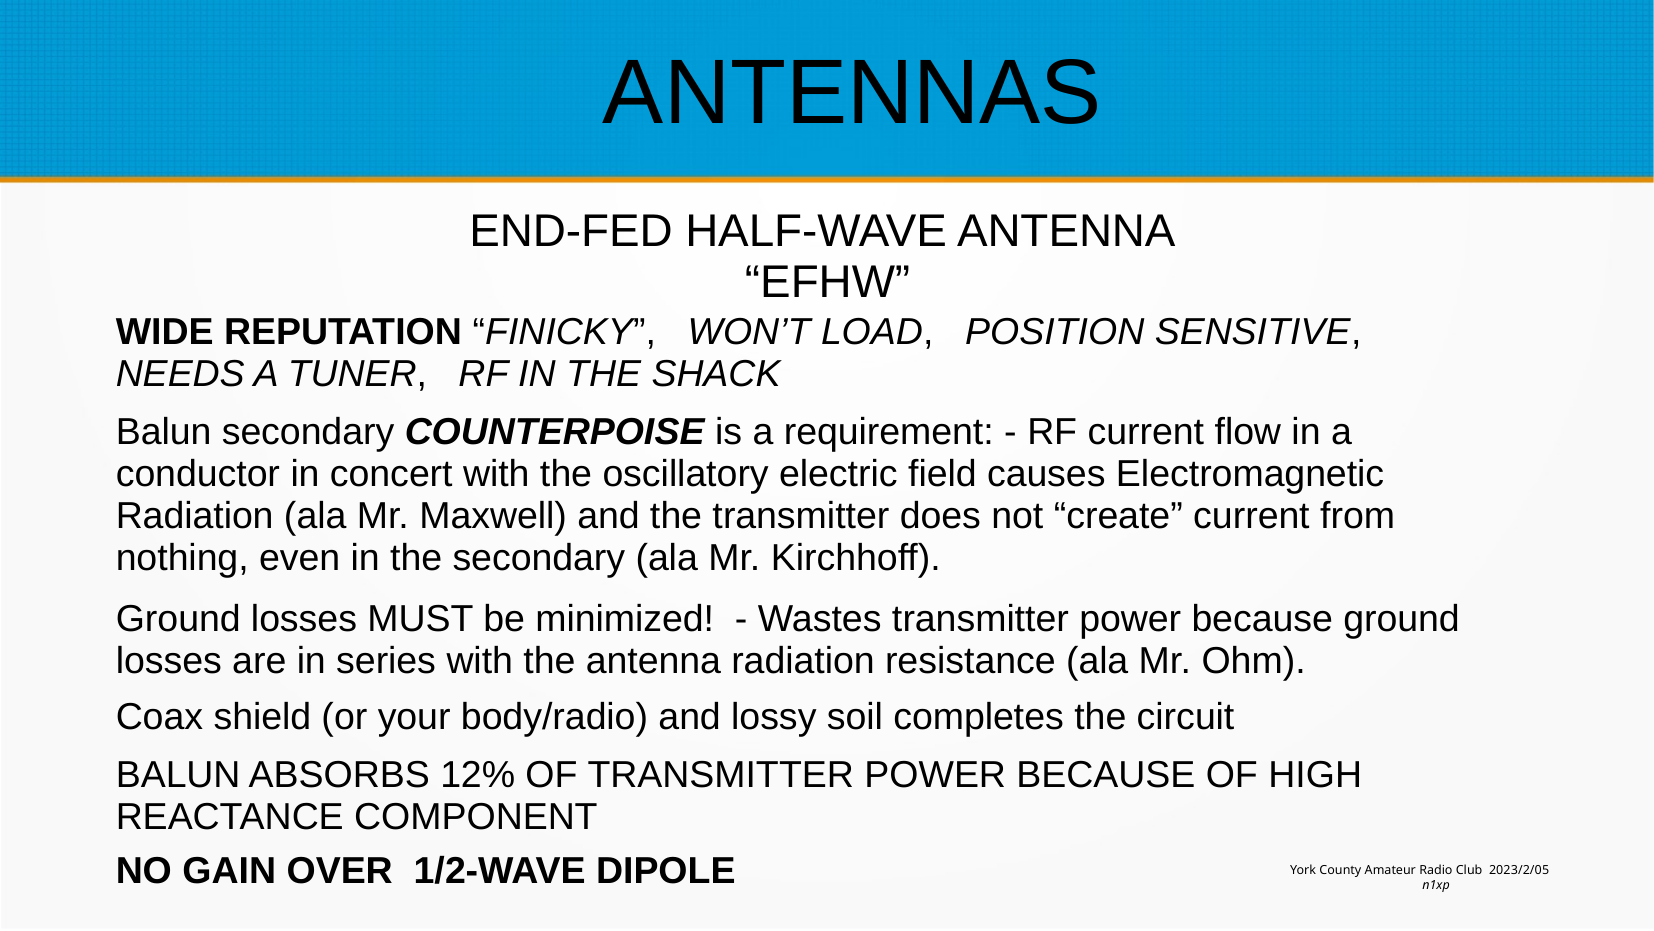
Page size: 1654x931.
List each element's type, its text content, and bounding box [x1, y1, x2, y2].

text_box York County Amateur Radio Club 2023/2/05 n1xp [1504, 856, 1588, 897]
text_box ANTENNAS [230, 33, 1475, 151]
picture [0, 175, 1654, 931]
text_box WIDE REPUTATION “FINICKY”, WON’T LOAD, POSITION SENSITIVE, NEEDS A TUNER, RF IN THE SHACK Balun secondary COUNTERPOISE is a requirement: - RF current flow in a conductor in concert with the oscillatory electric field causes Electromagnetic Radiation (ala Mr. Maxwell) and the transmitter does not “create” current from nothing, even in the secondary (ala Mr. Kirchhoff). Ground losses MUST be minimized! - Wastes transmitter power because ground losses are in series with the antenna radiation resistance (ala Mr. Ohm). Coax shield (or your body/radio) and lossy soil completes the circuit BALUN ABSORBS 12% OF TRANSMITTER POWER BECAUSE OF HIGH REACTANCE COMPONENT NO GAIN OVER 1/2-WAVE DIPOLE [100, 303, 1504, 906]
text_box END-FED HALF-WAVE ANTENNA “EFHW” [449, 197, 1194, 303]
